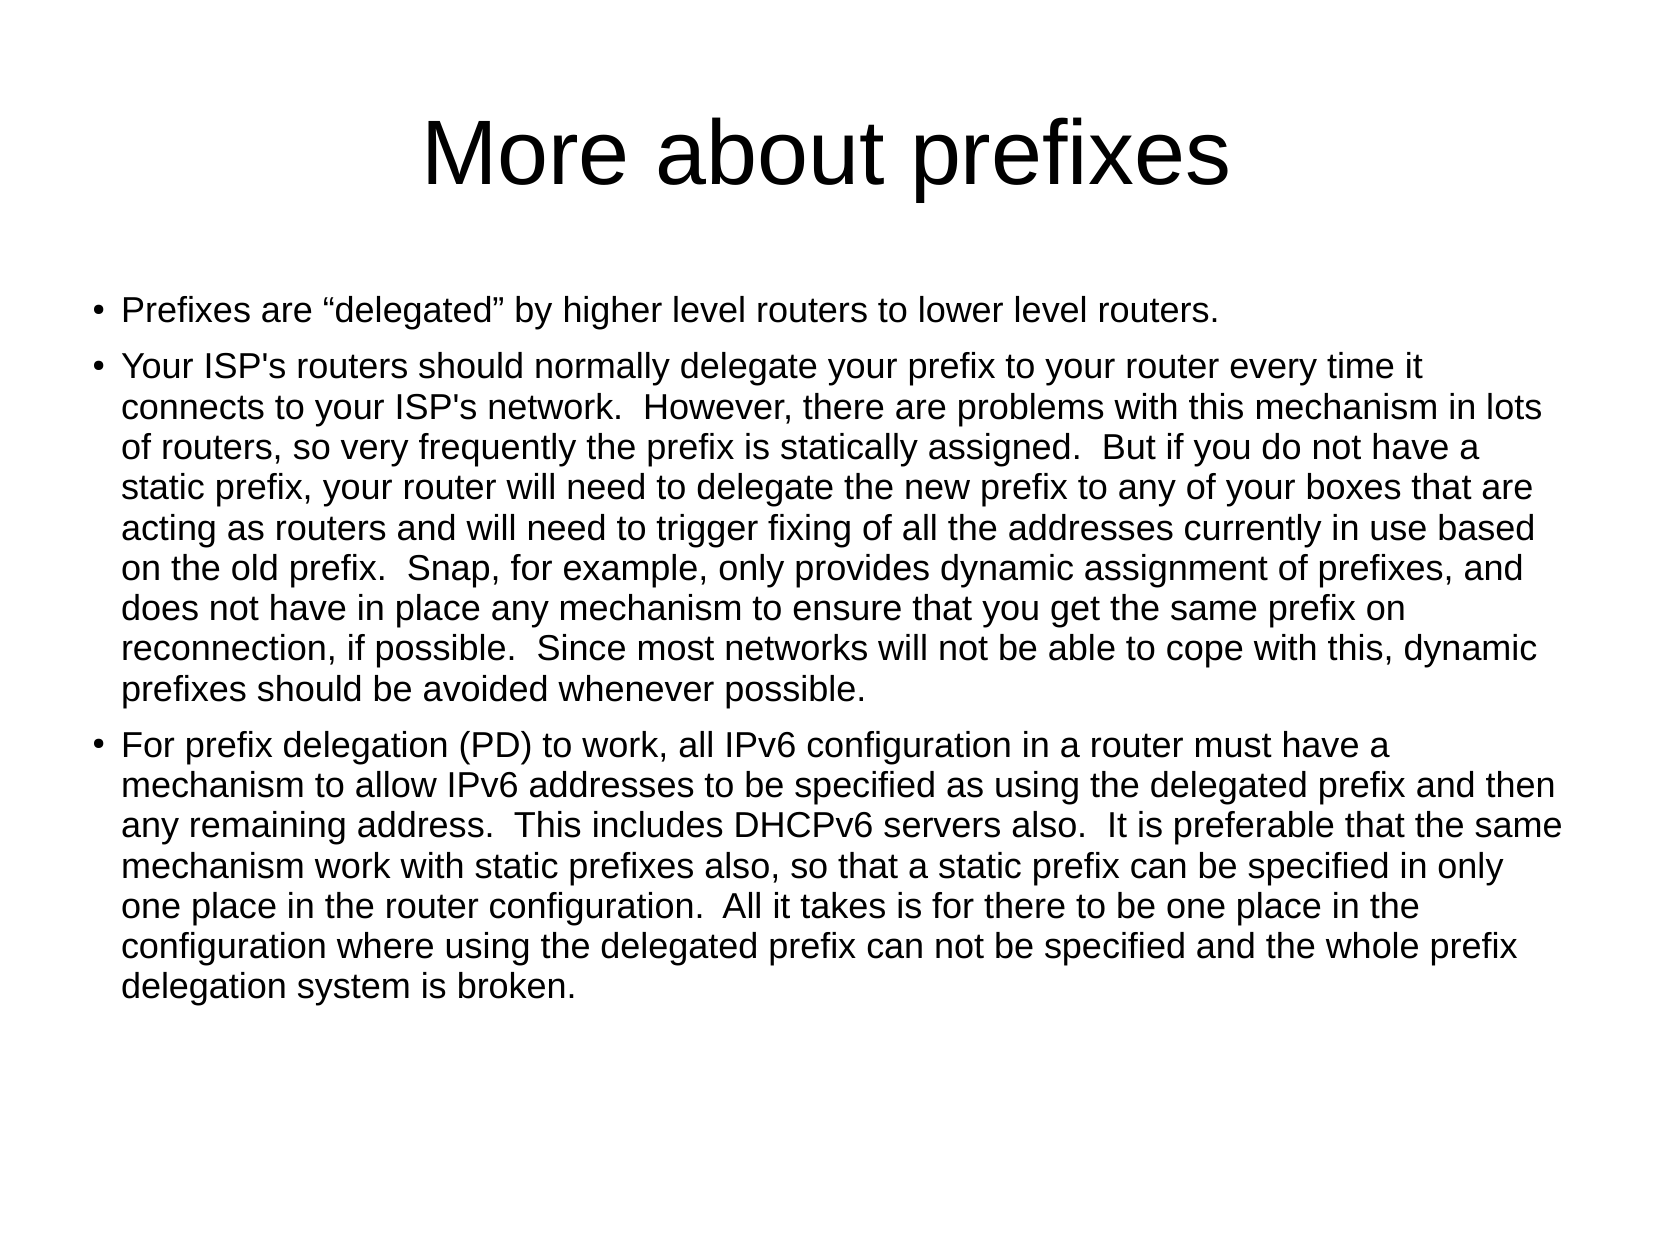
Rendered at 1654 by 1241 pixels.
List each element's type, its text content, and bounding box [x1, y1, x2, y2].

title More about prefixes [82, 49, 1571, 257]
list Prefixes are “delegated” by higher level routers to lower level routers. Your ISP's routers should normally delegate your prefix to your router every time it connects to your ISP's network. However, there are problems with this mechanism in lots of routers, so very frequently the prefix is statically assigned. But if you do not have a static prefix, your router will need to delegate the new prefix to any of your boxes that are acting as routers and will need to trigger fixing of all the addresses currently in use based on the old prefix. Snap, for example, only provides dynamic assignment of prefixes, and does not have in place any mechanism to ensure that you get the same prefix on reconnection, if possible. Since most networks will not be able to cope with this, dynamic prefixes should be avoided whenever possible. For prefix delegation (PD) to work, all IPv6 configuration in a router must have a mechanism to allow IPv6 addresses to be specified as using the delegated prefix and then any remaining address. This includes DHCPv6 servers also. It is preferable that the same mechanism work with static prefixes also, so that a static prefix can be specified in only one place in the router configuration. All it takes is for there to be one place in the configuration where using the delegated prefix can not be specified and the whole prefix delegation system is broken. [82, 290, 1571, 1010]
